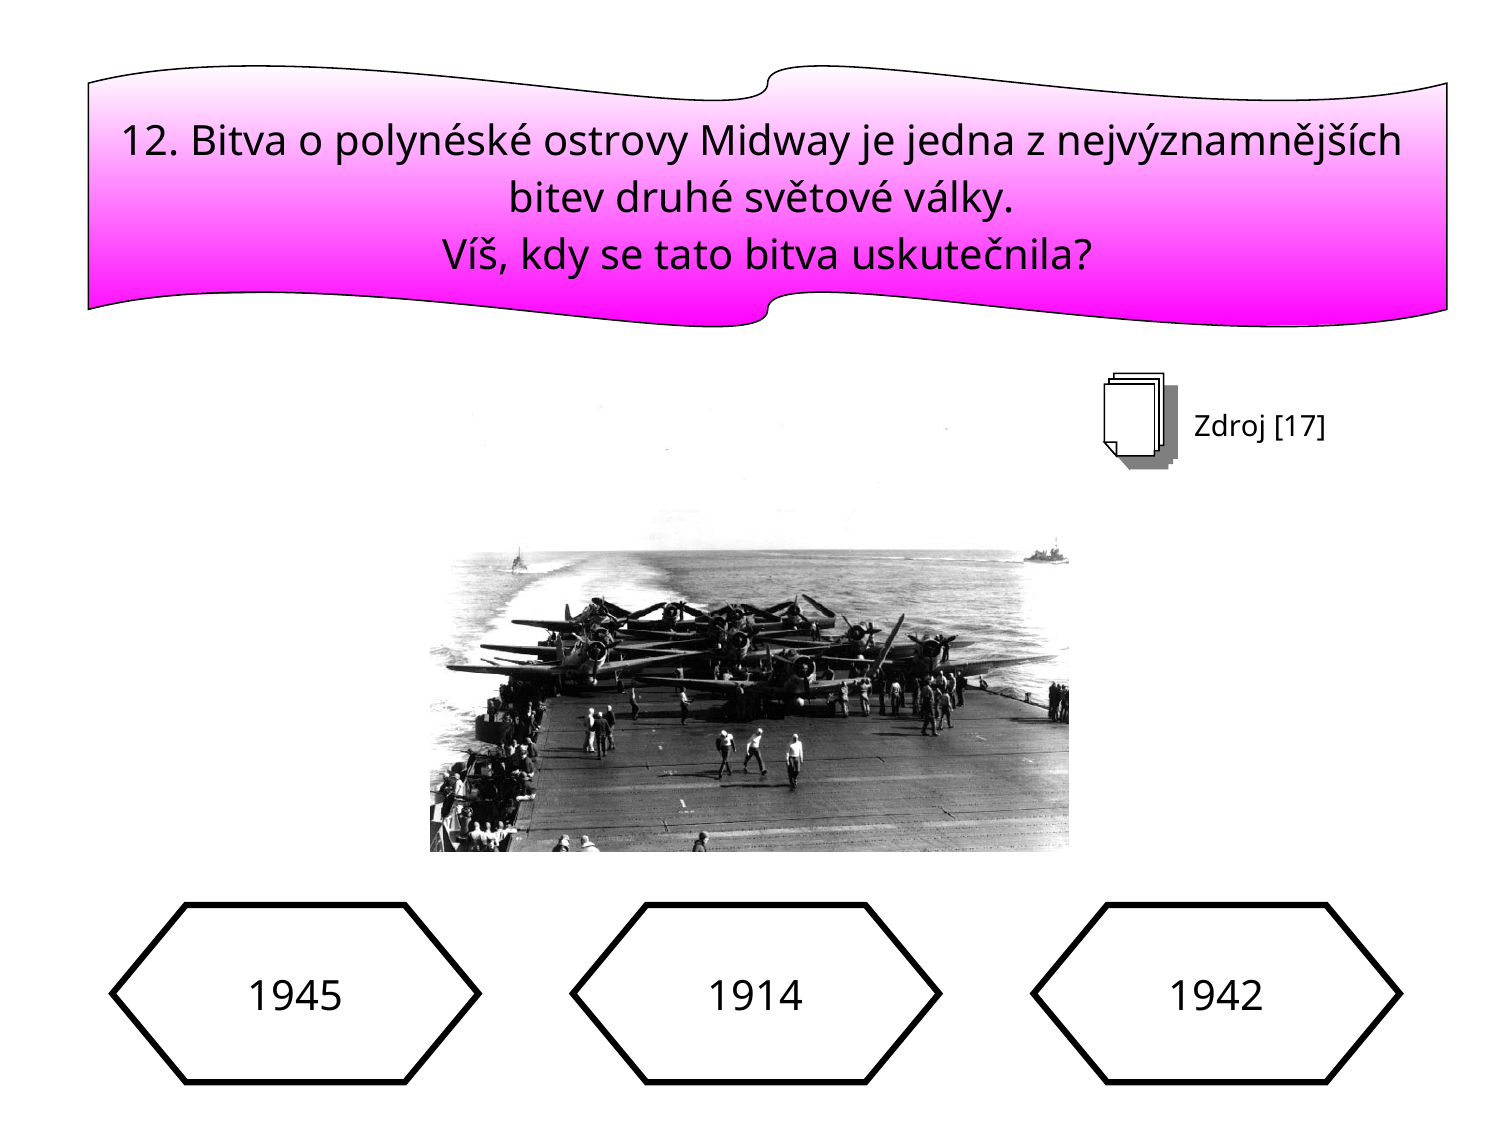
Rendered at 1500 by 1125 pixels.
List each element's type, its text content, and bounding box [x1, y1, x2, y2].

text_box [1104, 373, 1164, 456]
text_box 1942 [1033, 904, 1400, 1083]
text_box 1945 [112, 904, 479, 1083]
text_box Zdroj [17] [1179, 397, 1342, 453]
text_box 1914 [572, 904, 940, 1083]
picture [430, 349, 1069, 852]
text_box 12. Bitva o polynéské ostrovy Midway je jedna z nejvýznamnějších bitev druhé světové války. Víš, kdy se tato bitva uskutečnila? [88, 65, 1447, 327]
